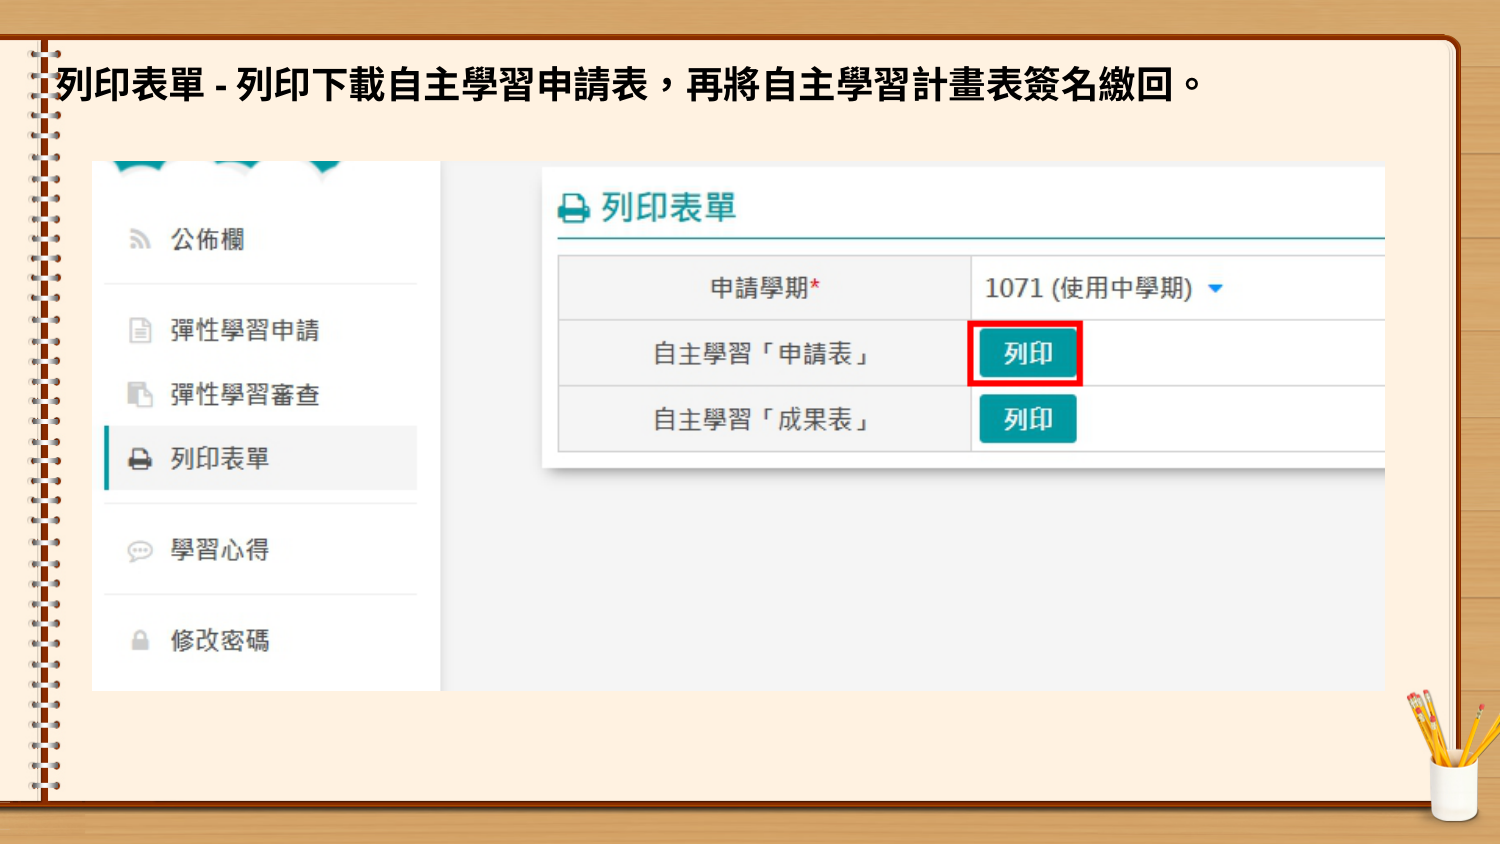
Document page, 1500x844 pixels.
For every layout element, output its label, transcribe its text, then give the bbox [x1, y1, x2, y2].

text_box 列印表單-列印下載自主學習申請表，再將自主學習計畫表簽名繳回。 [41, 53, 1435, 113]
picture [92, 161, 1385, 691]
